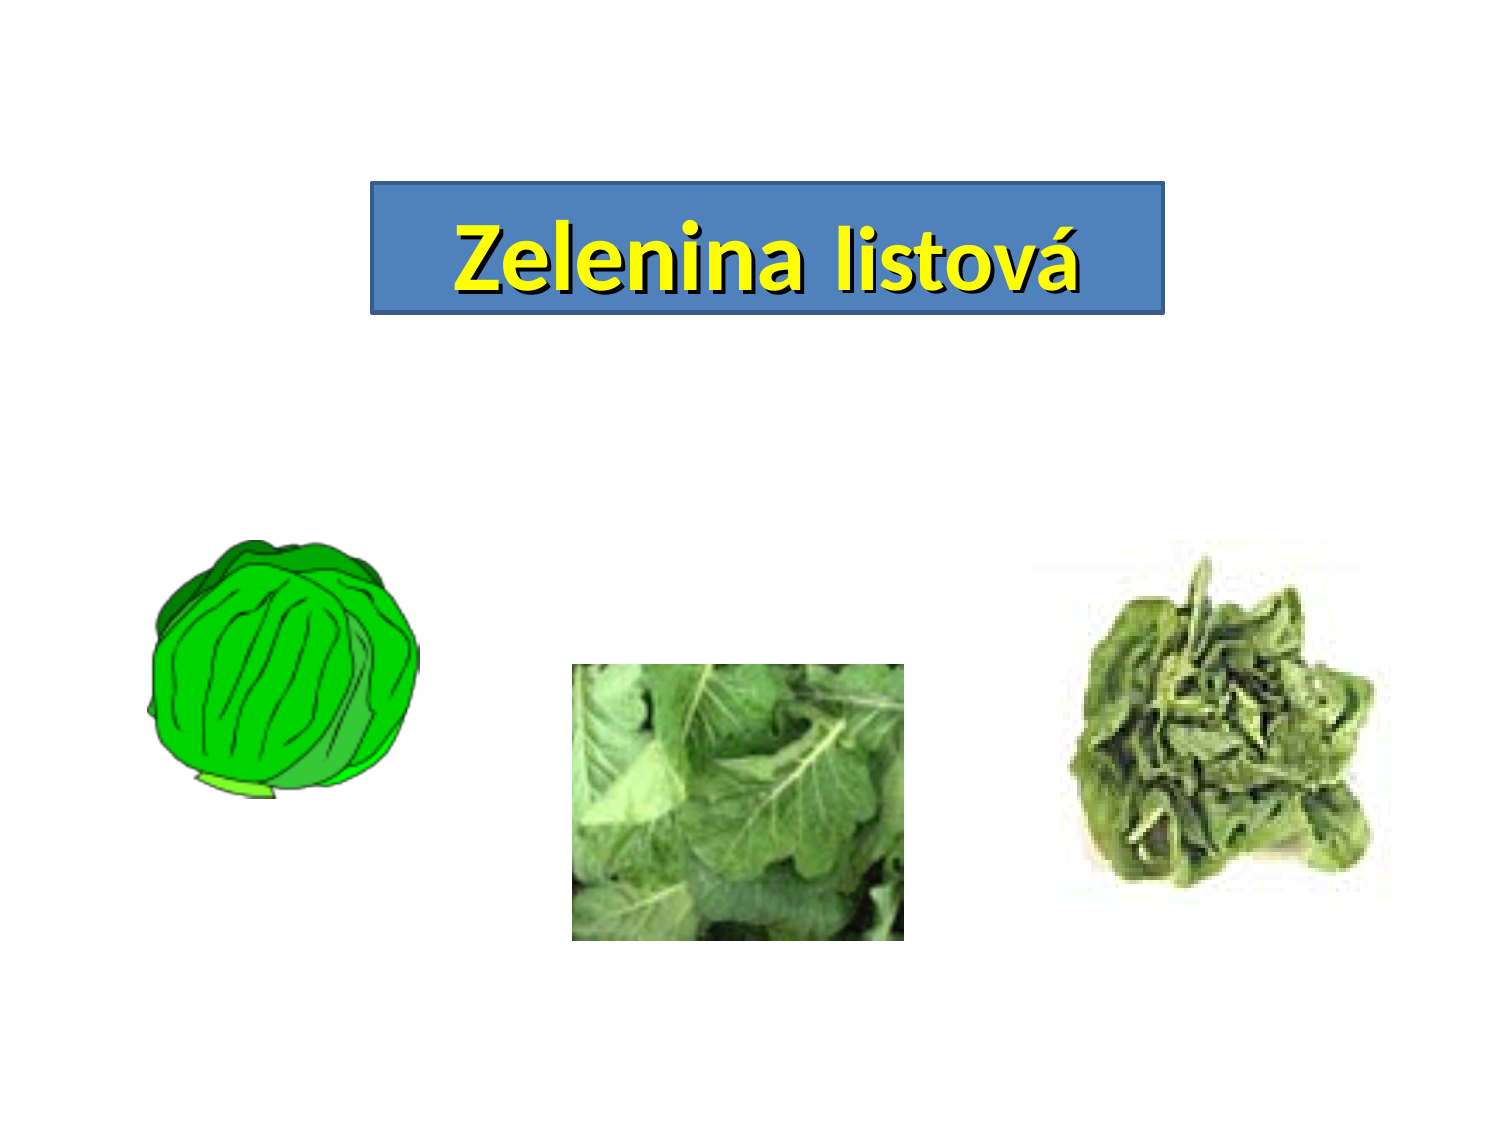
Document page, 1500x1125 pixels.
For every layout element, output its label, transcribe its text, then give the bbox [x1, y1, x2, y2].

picture [572, 664, 904, 941]
picture [147, 540, 420, 799]
picture [950, 540, 1471, 906]
text_box Zelenina listová [372, 183, 1163, 313]
